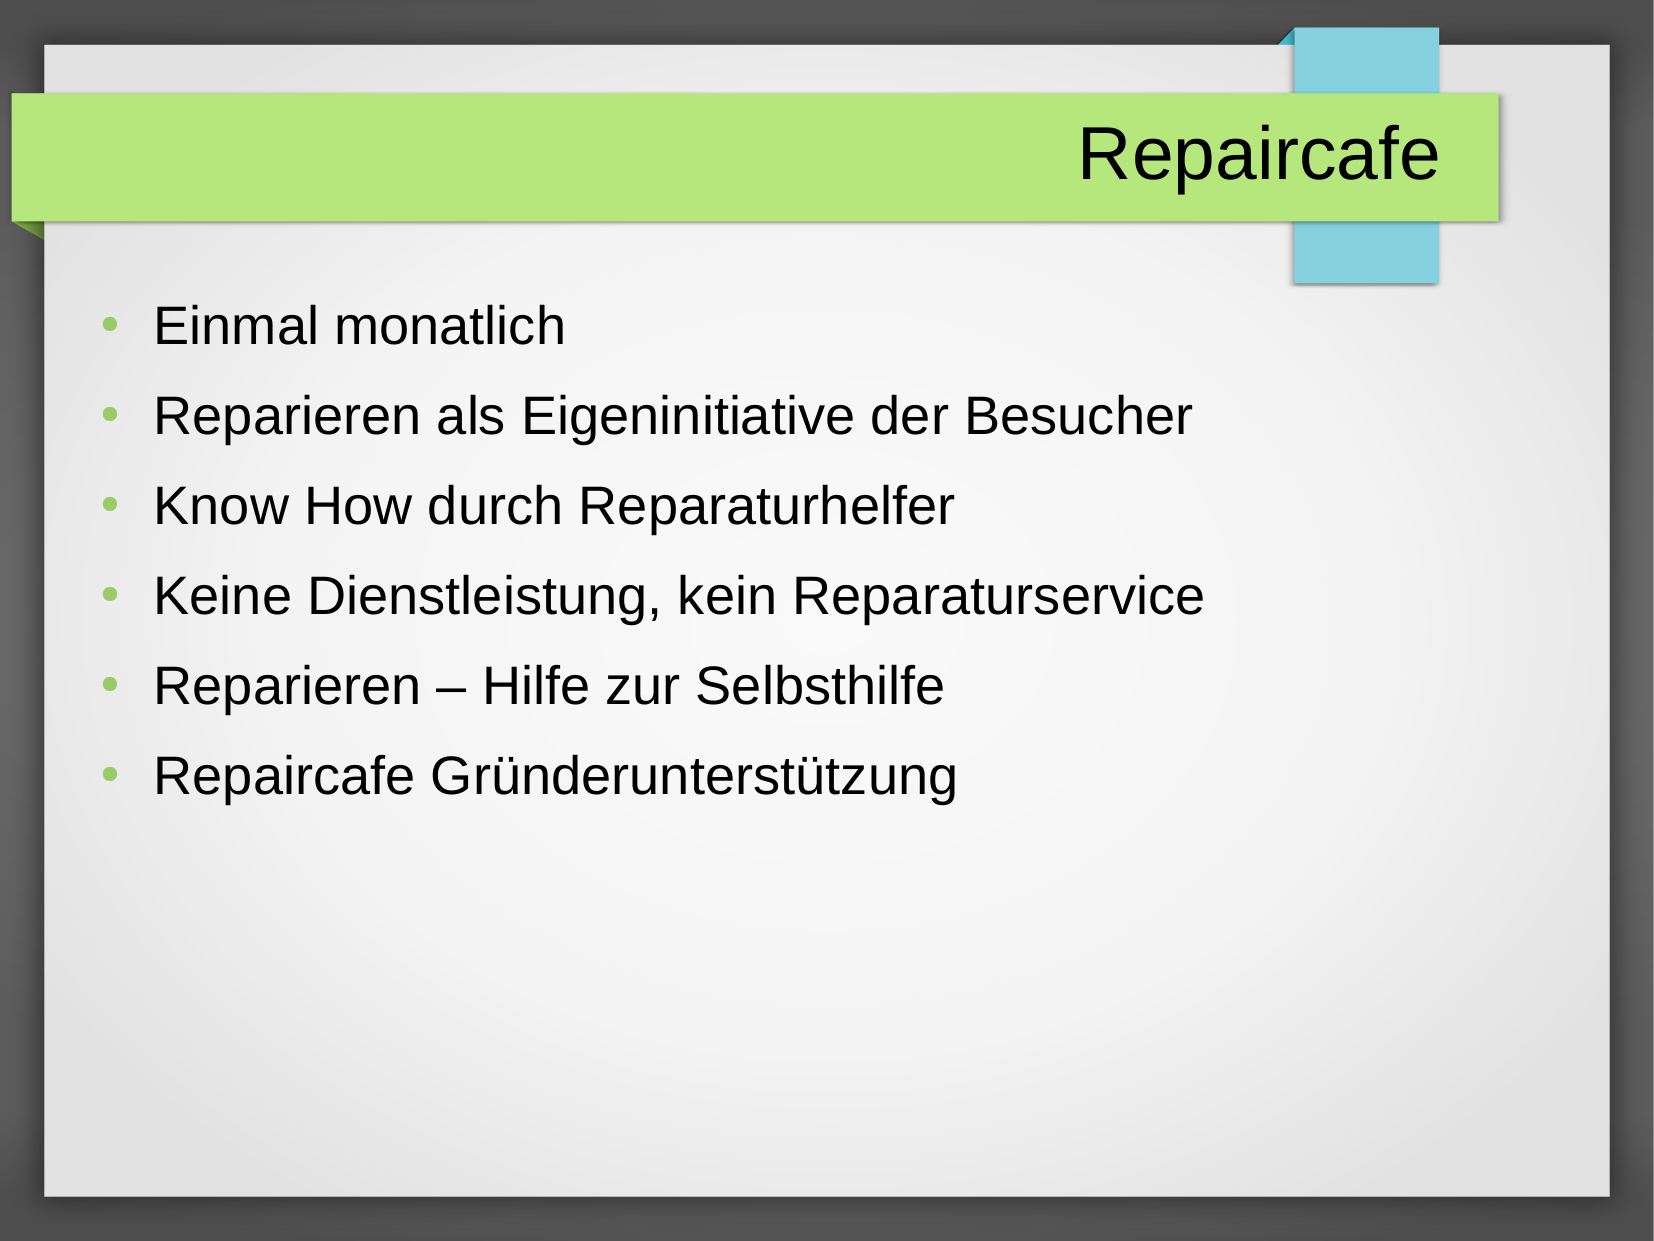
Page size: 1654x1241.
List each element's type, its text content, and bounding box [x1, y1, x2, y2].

picture [0, 0, 1654, 1241]
title Repaircafe [259, 94, 1441, 213]
list Einmal monatlich Reparieren als Eigeninitiative der Besucher Know How durch Reparaturhelfer Keine Dienstleistung, kein Reparaturservice Reparieren – Hilfe zur Selbsthilfe Repaircafe Gründerunterstützung [82, 295, 1571, 1015]
